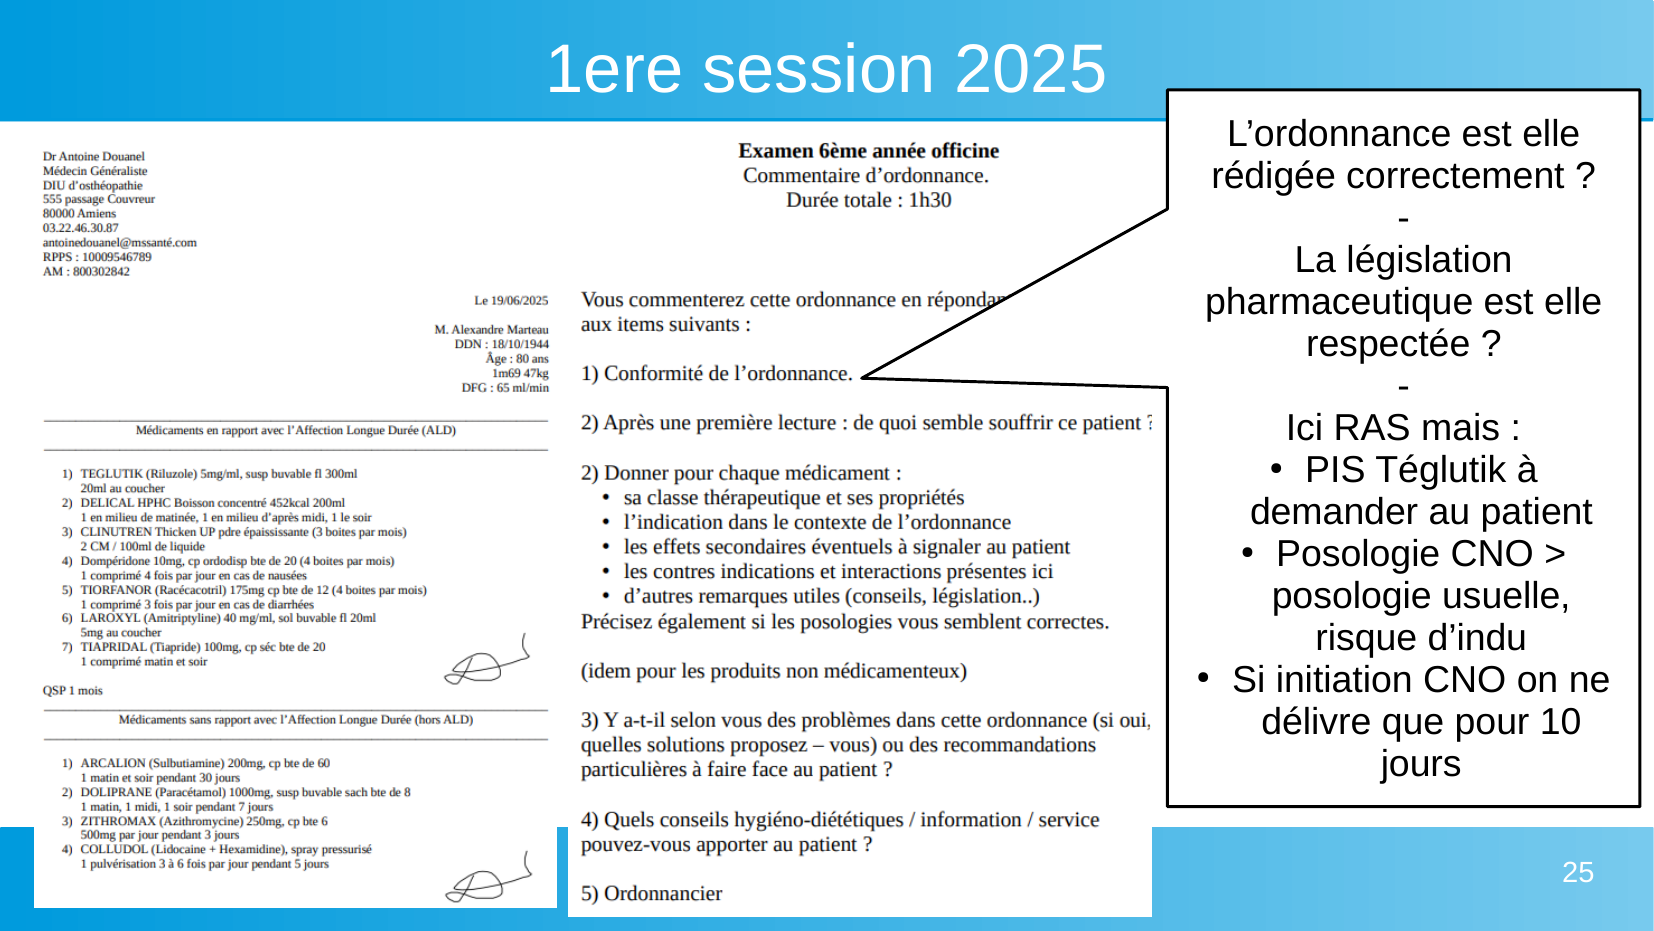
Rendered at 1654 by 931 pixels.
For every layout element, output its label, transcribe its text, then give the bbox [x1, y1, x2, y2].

title 1ere session 2025 [59, 29, 1595, 108]
picture [34, 146, 557, 908]
picture [568, 133, 1152, 917]
text_box L’ordonnance est elle rédigée correctement ? - La législation pharmaceutique est elle respectée ? - Ici RAS mais : PIS Téglutik à demander au patient Posologie CNO > posologie usuelle, risque d’indu Si initiation CNO on ne délivre que pour 10 jours [861, 89, 1640, 807]
